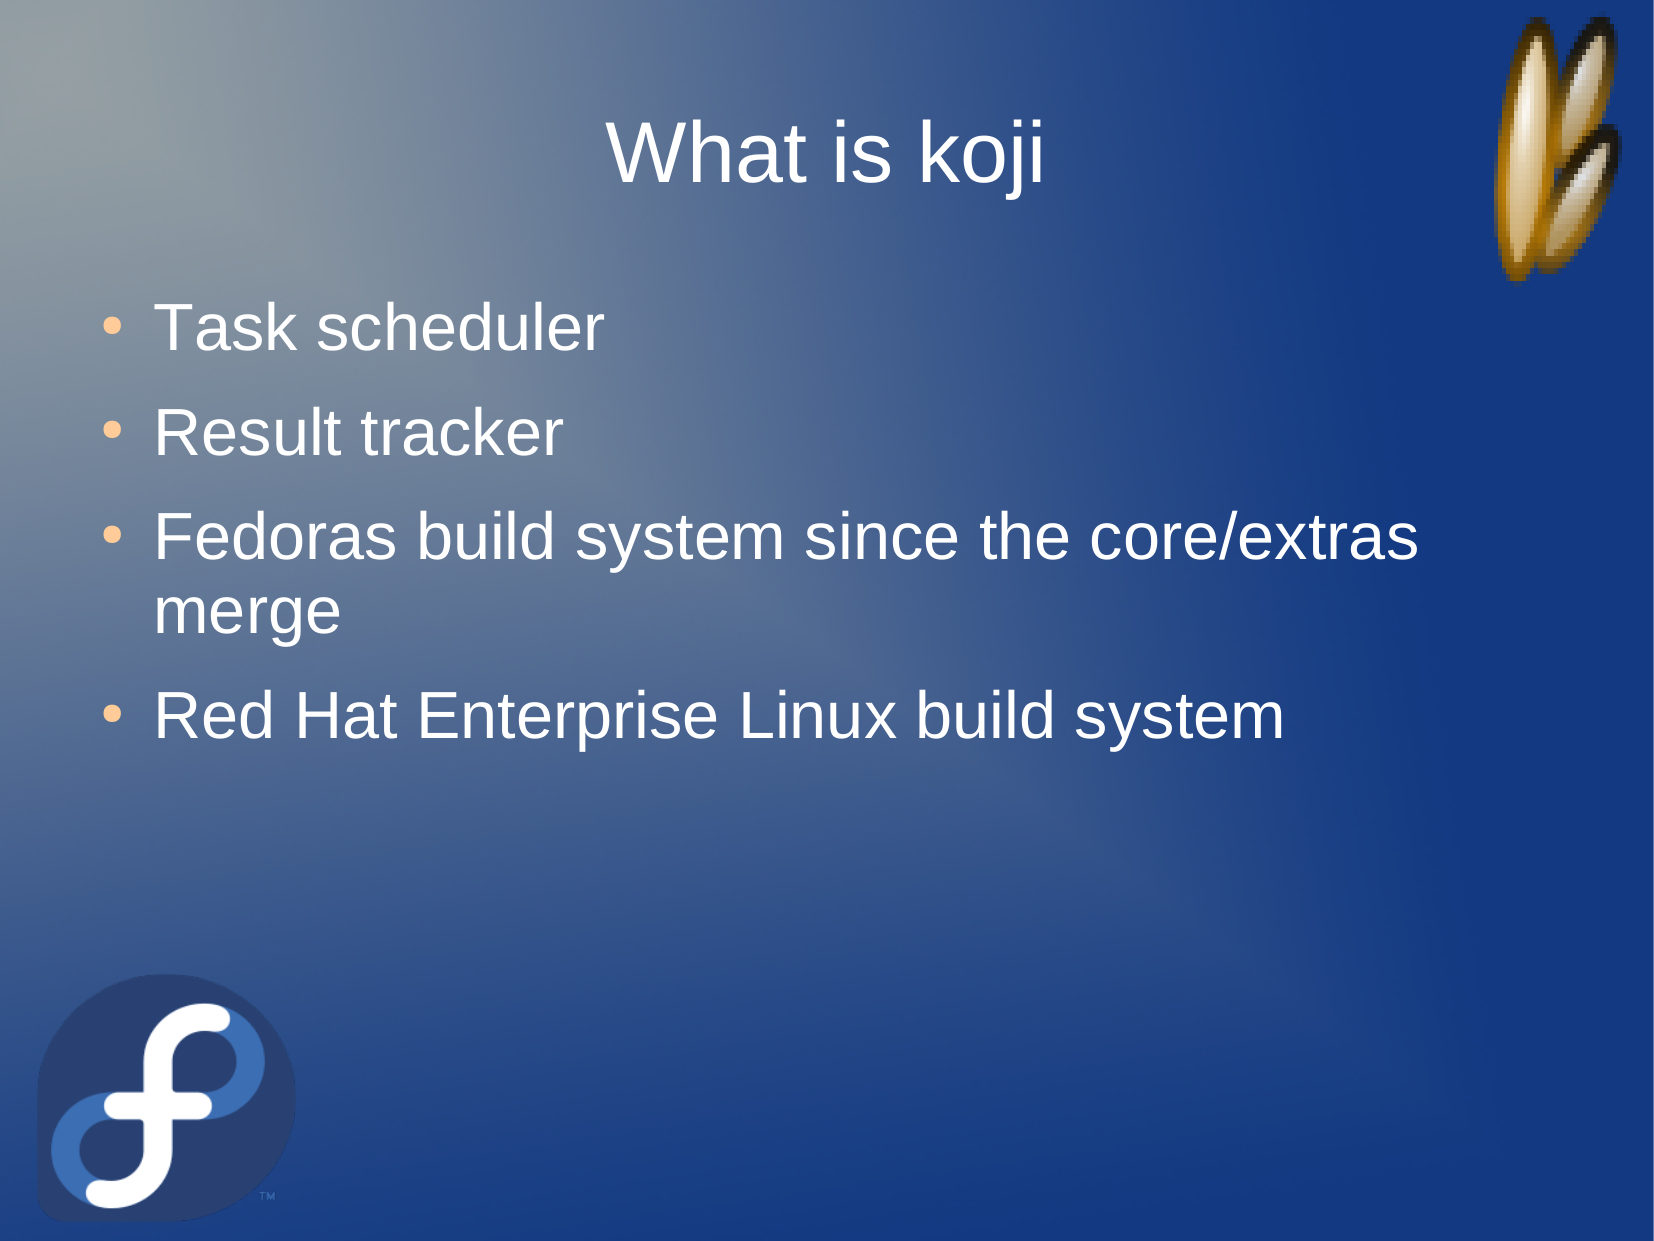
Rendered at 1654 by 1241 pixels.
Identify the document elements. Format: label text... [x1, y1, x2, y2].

title What is koji [82, 49, 1571, 257]
list Task scheduler Result tracker Fedoras build system since the core/extras merge Red Hat Enterprise Linux build system [82, 290, 1571, 1109]
picture [0, 0, 1654, 1241]
